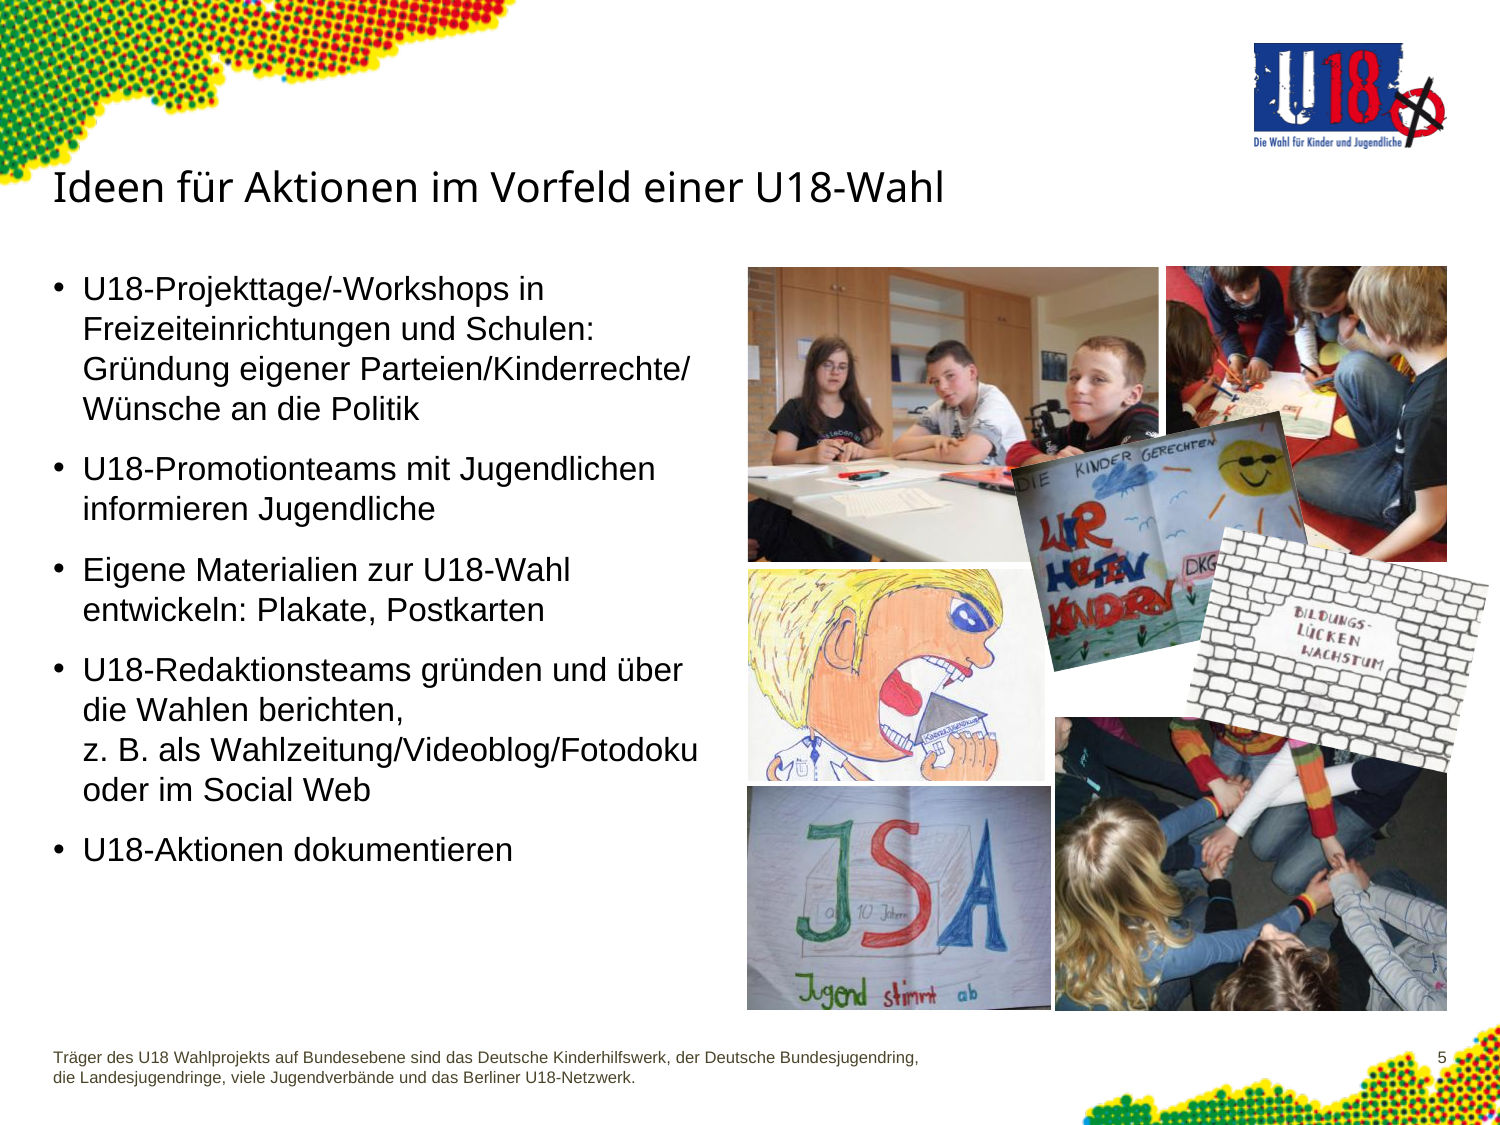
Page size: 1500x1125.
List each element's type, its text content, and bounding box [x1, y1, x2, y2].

text_box Träger des U18 Wahlprojekts auf Bundesebene sind das Deutsche Kinderhilfswerk, der Deutsche Bundesjugendring, die Landesjugendringe, viele Jugendverbände und das Berliner U18-Netzwerk. [53, 1046, 1105, 1106]
title Ideen für Aktionen im Vorfeld einer U18-Wahl [53, 160, 1447, 244]
picture [747, 266, 1500, 1125]
text_box <Nummer> [1399, 1046, 1447, 1106]
list U18-Projekttage/-Workshops in Freizeiteinrichtungen und Schulen: Gründung eigener Parteien/Kinderrechte/ Wünsche an die Politik U18-Promotionteams mit Jugendlichen informieren Jugendliche Eigene Materialien zur U18-Wahl entwickeln: Plakate, Postkarten U18-Redaktionsteams gründen und über die Wahlen berichten, z. B. als Wahlzeitung/Videoblog/Fotodoku oder im Social Web U18-Aktionen dokumentieren [53, 267, 715, 1012]
picture [1254, 43, 1447, 149]
picture [0, 0, 538, 204]
